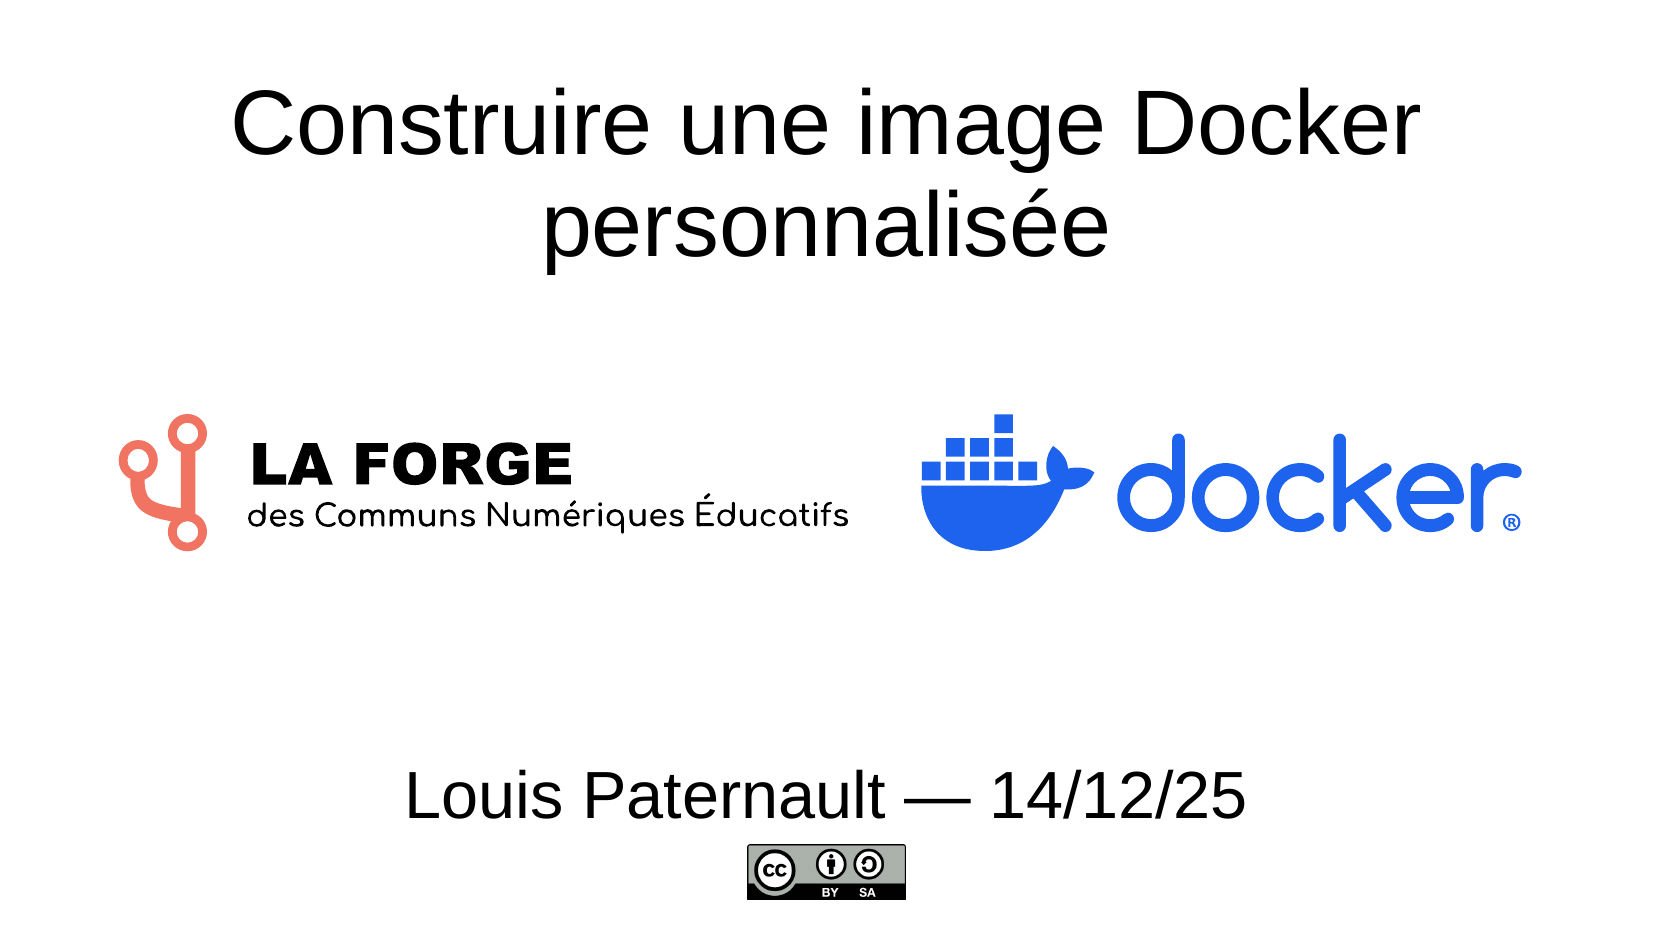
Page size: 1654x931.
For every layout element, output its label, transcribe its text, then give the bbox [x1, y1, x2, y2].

picture [921, 414, 1522, 551]
picture [747, 844, 906, 900]
picture [94, 389, 875, 576]
title Construire une image Docker personnalisée [82, 71, 1571, 277]
list Louis Paternault — 14/12/25 [82, 666, 1571, 924]
